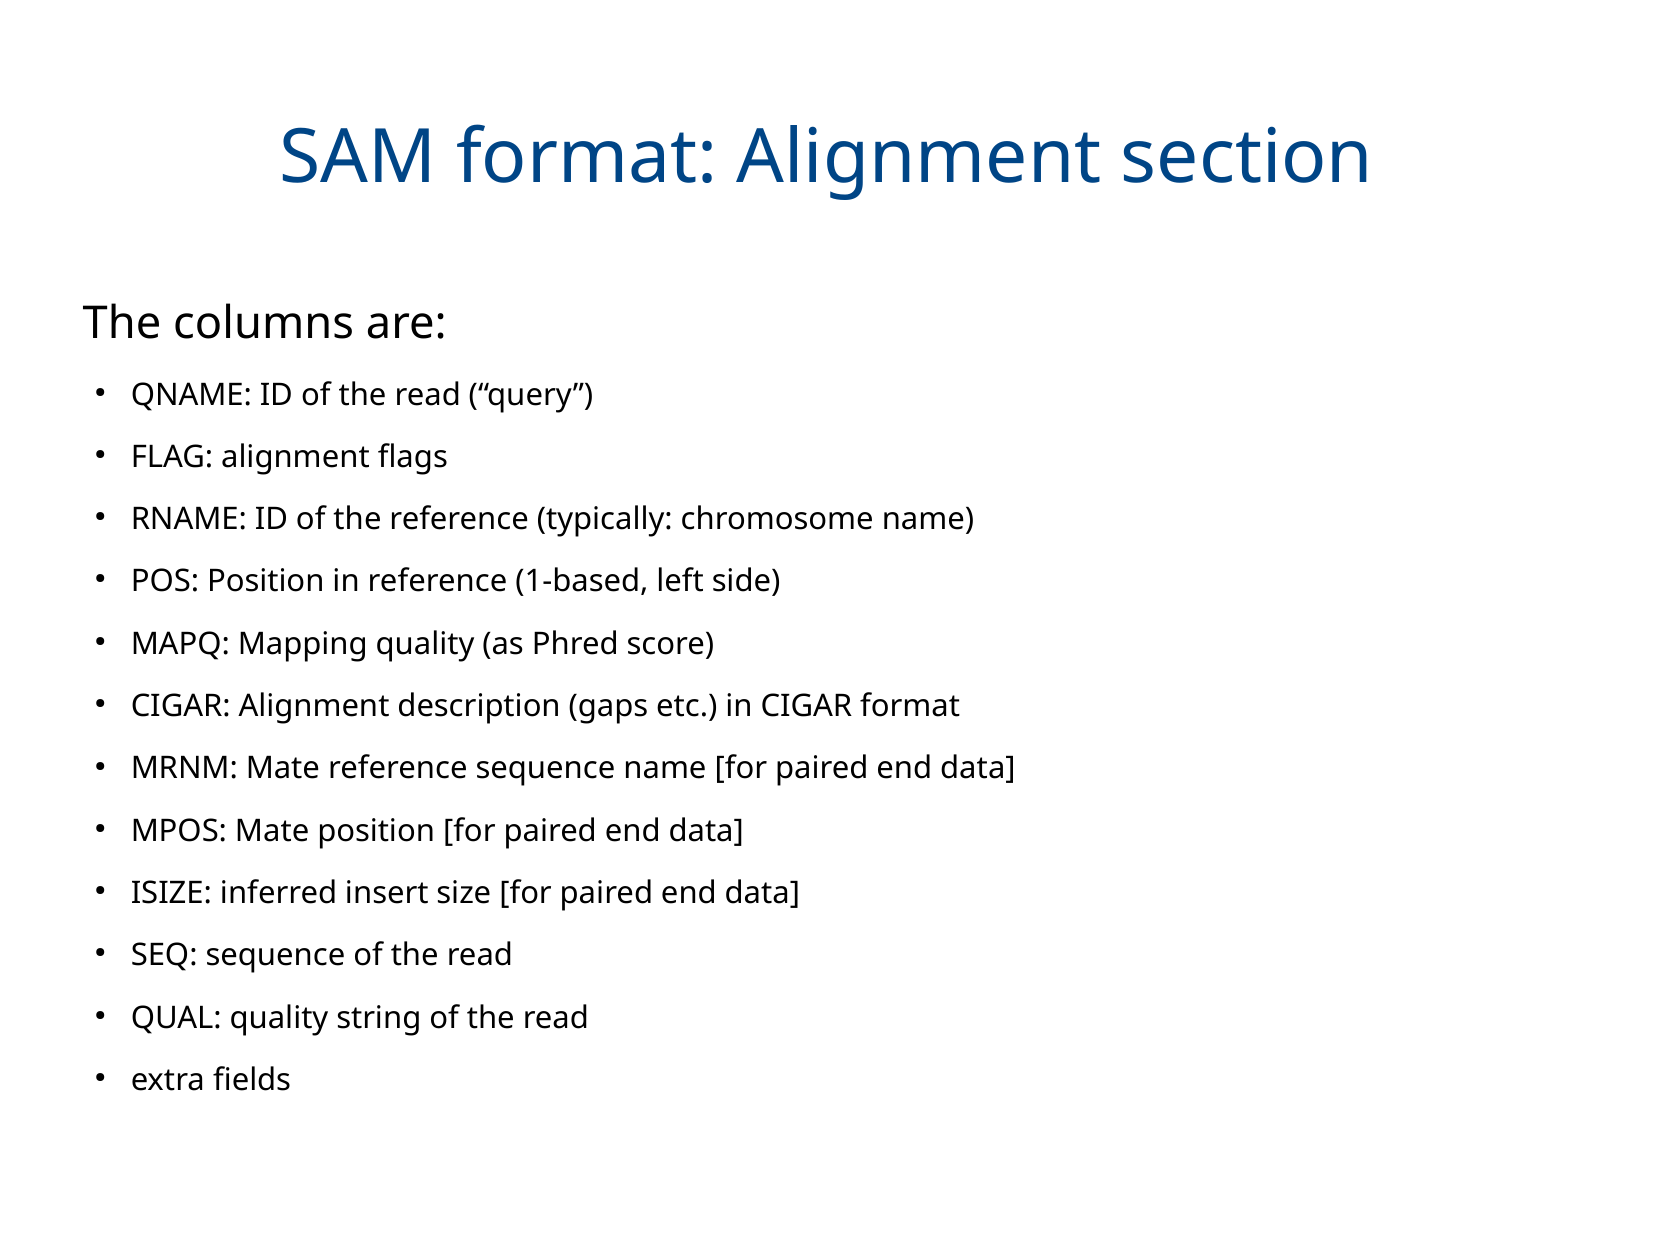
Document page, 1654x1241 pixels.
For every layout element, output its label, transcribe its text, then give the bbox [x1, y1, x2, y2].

list The columns are: QNAME: ID of the read (“query”) FLAG: alignment flags RNAME: ID of the reference (typically: chromosome name) POS: Position in reference (1-based, left side) MAPQ: Mapping quality (as Phred score) CIGAR: Alignment description (gaps etc.) in CIGAR format MRNM: Mate reference sequence name [for paired end data] MPOS: Mate position [for paired end data] ISIZE: inferred insert size [for paired end data] SEQ: sequence of the read QUAL: quality string of the read extra fields [82, 290, 1571, 1109]
title SAM format: Alignment section [82, 49, 1571, 257]
